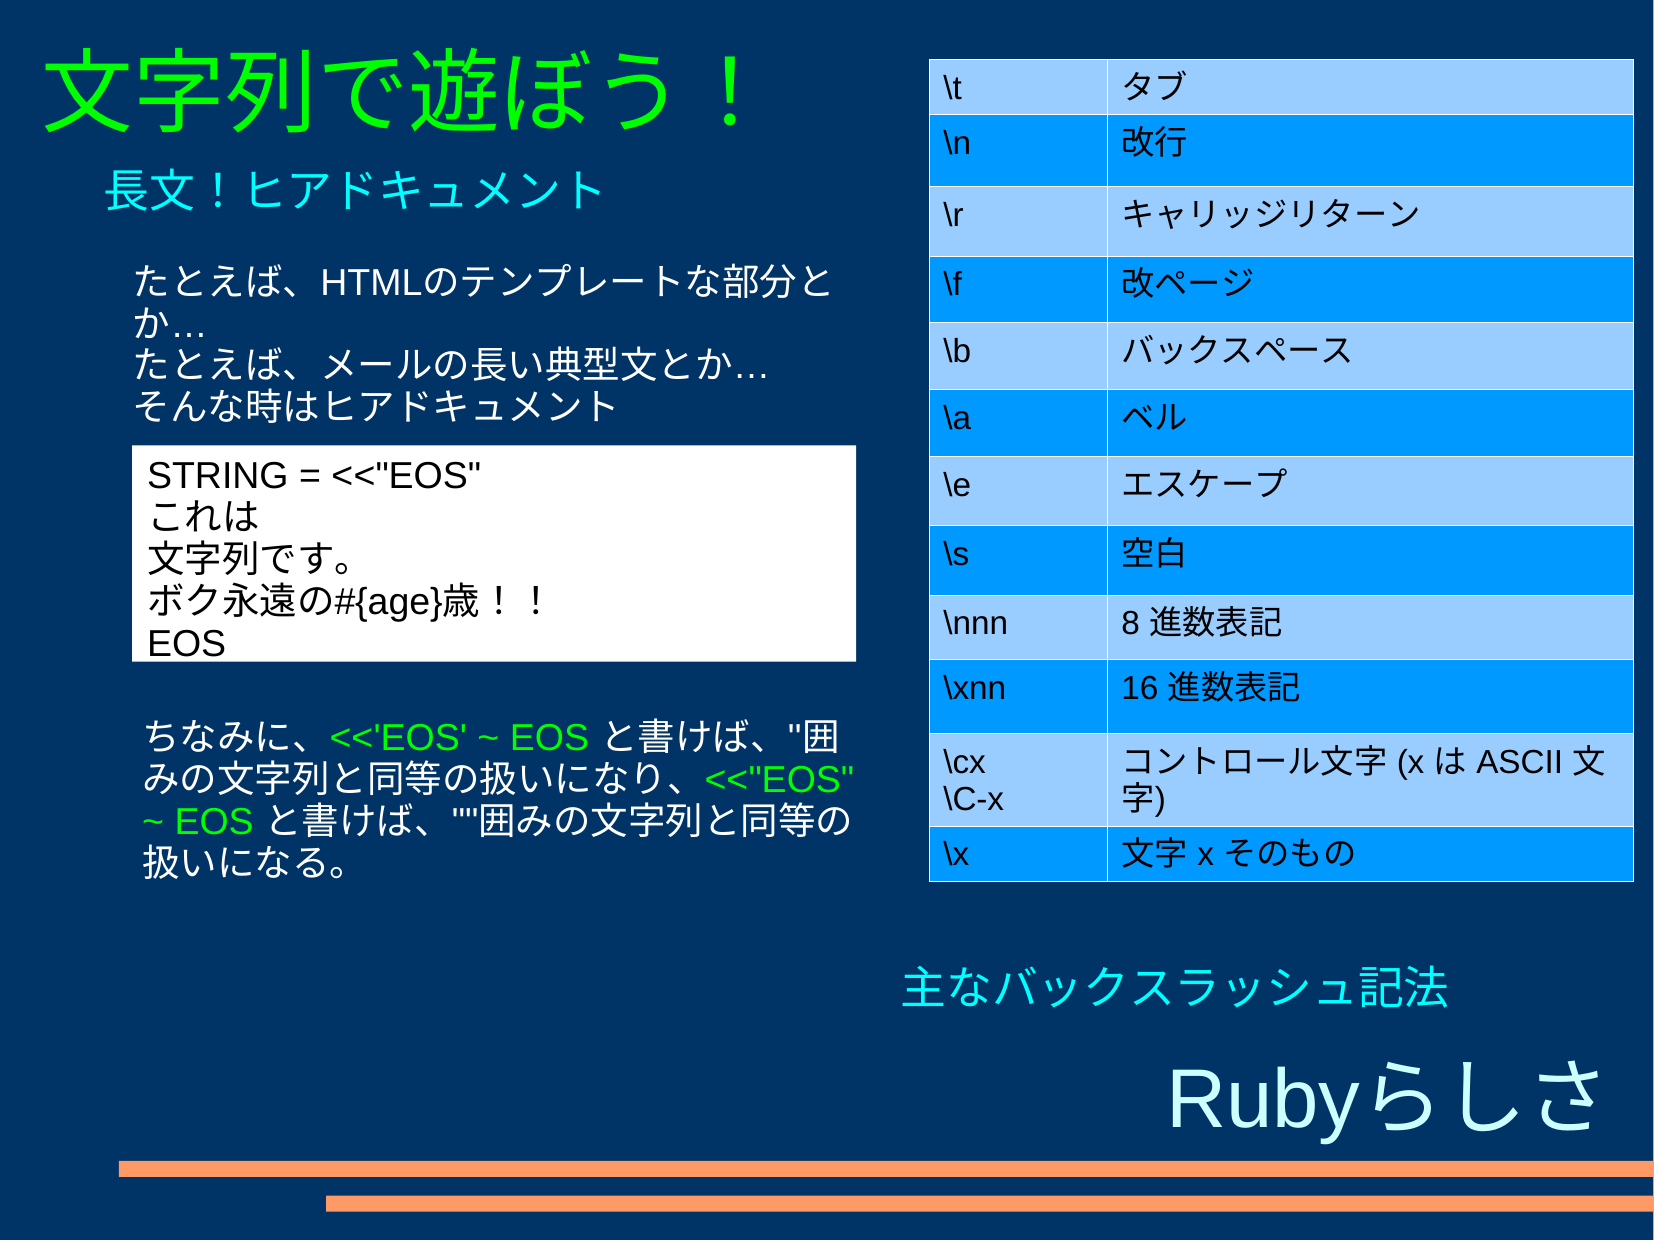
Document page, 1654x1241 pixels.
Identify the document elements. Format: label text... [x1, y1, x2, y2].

text_box たとえば、HTMLのテンプレートな部分とか… たとえば、メールの長い典型文とか… そんな時はヒアドキュメント [118, 251, 851, 384]
table_cell \r [930, 187, 1107, 256]
table_cell \x [930, 827, 1107, 881]
table_cell \f [930, 257, 1107, 322]
text_box 文字列で遊ぼう！ [27, 29, 1270, 137]
table_cell \n [930, 115, 1107, 186]
table_cell \cx \C-x [930, 734, 1107, 826]
table_cell 改ページ [1108, 257, 1633, 322]
table_cell 16 進数表記 [1108, 660, 1633, 733]
table_cell \a [930, 390, 1107, 456]
table_cell 改行 [1108, 115, 1633, 186]
text_box 長文！ヒアドキュメント [88, 154, 929, 237]
text_box 主なバックスラッシュ記法 [885, 951, 1654, 1034]
table_cell キャリッジリターン [1108, 187, 1633, 256]
table_cell \b [930, 323, 1107, 389]
table_cell 8 進数表記 [1108, 596, 1633, 659]
table_header \t [930, 60, 1107, 114]
table_cell \nnn [930, 596, 1107, 659]
table_cell バックスペース [1108, 323, 1633, 389]
table_cell \s [930, 526, 1107, 595]
text_box Rubyらしさ [1151, 1040, 1647, 1148]
text_box ちなみに、<<'EOS' ~ EOS と書けば、''囲みの文字列と同等の扱いになり、<<"EOS" ~ EOS と書けば、""囲みの文字列と同等の扱いになる。 [127, 707, 887, 886]
table_cell \e [930, 457, 1107, 525]
table_cell エスケープ [1108, 457, 1633, 525]
table_cell 文字 x そのもの [1108, 827, 1633, 881]
table_cell コントロール文字 (x は ASCII 文字) [1108, 734, 1633, 826]
table_cell \xnn [930, 660, 1107, 733]
text_box STRING = <<"EOS" これは 文字列です。 ボク永遠の#{age}歳！！ EOS [132, 445, 857, 662]
table_cell 空白 [1108, 526, 1633, 595]
table_header タブ [1108, 60, 1633, 114]
table_cell ベル [1108, 390, 1633, 456]
